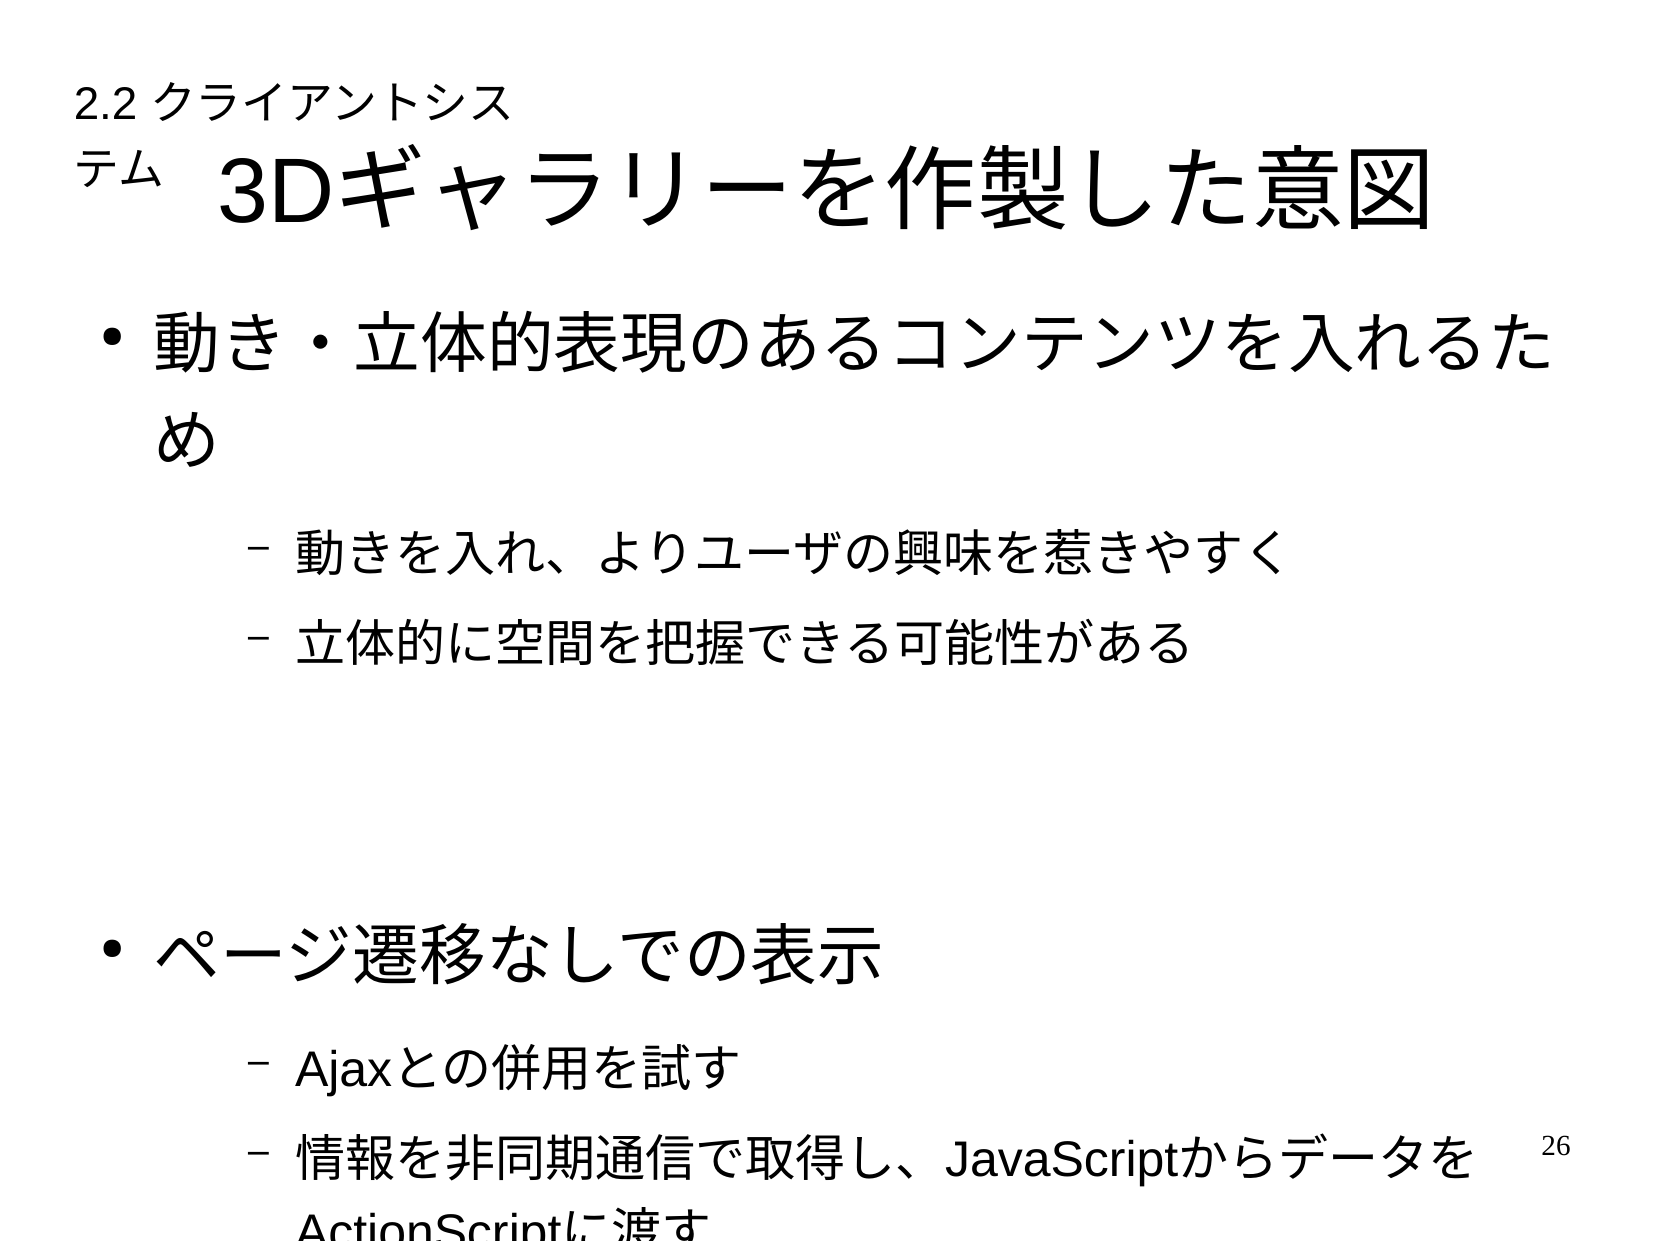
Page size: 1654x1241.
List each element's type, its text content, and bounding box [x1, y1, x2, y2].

text_box 2.2 クライアントシステム [59, 59, 562, 126]
list 動き・立体的表現のあるコンテンツを入れるため 動きを入れ、よりユーザの興味を惹きやすく 立体的に空間を把握できる可能性がある ページ遷移なしでの表示 Ajaxとの併用を試す 情報を非同期通信で取得し、JavaScriptからデータをActionScriptに渡す [82, 290, 1571, 1094]
title 3Dギャラリーを作製した意図 [82, 86, 1571, 279]
